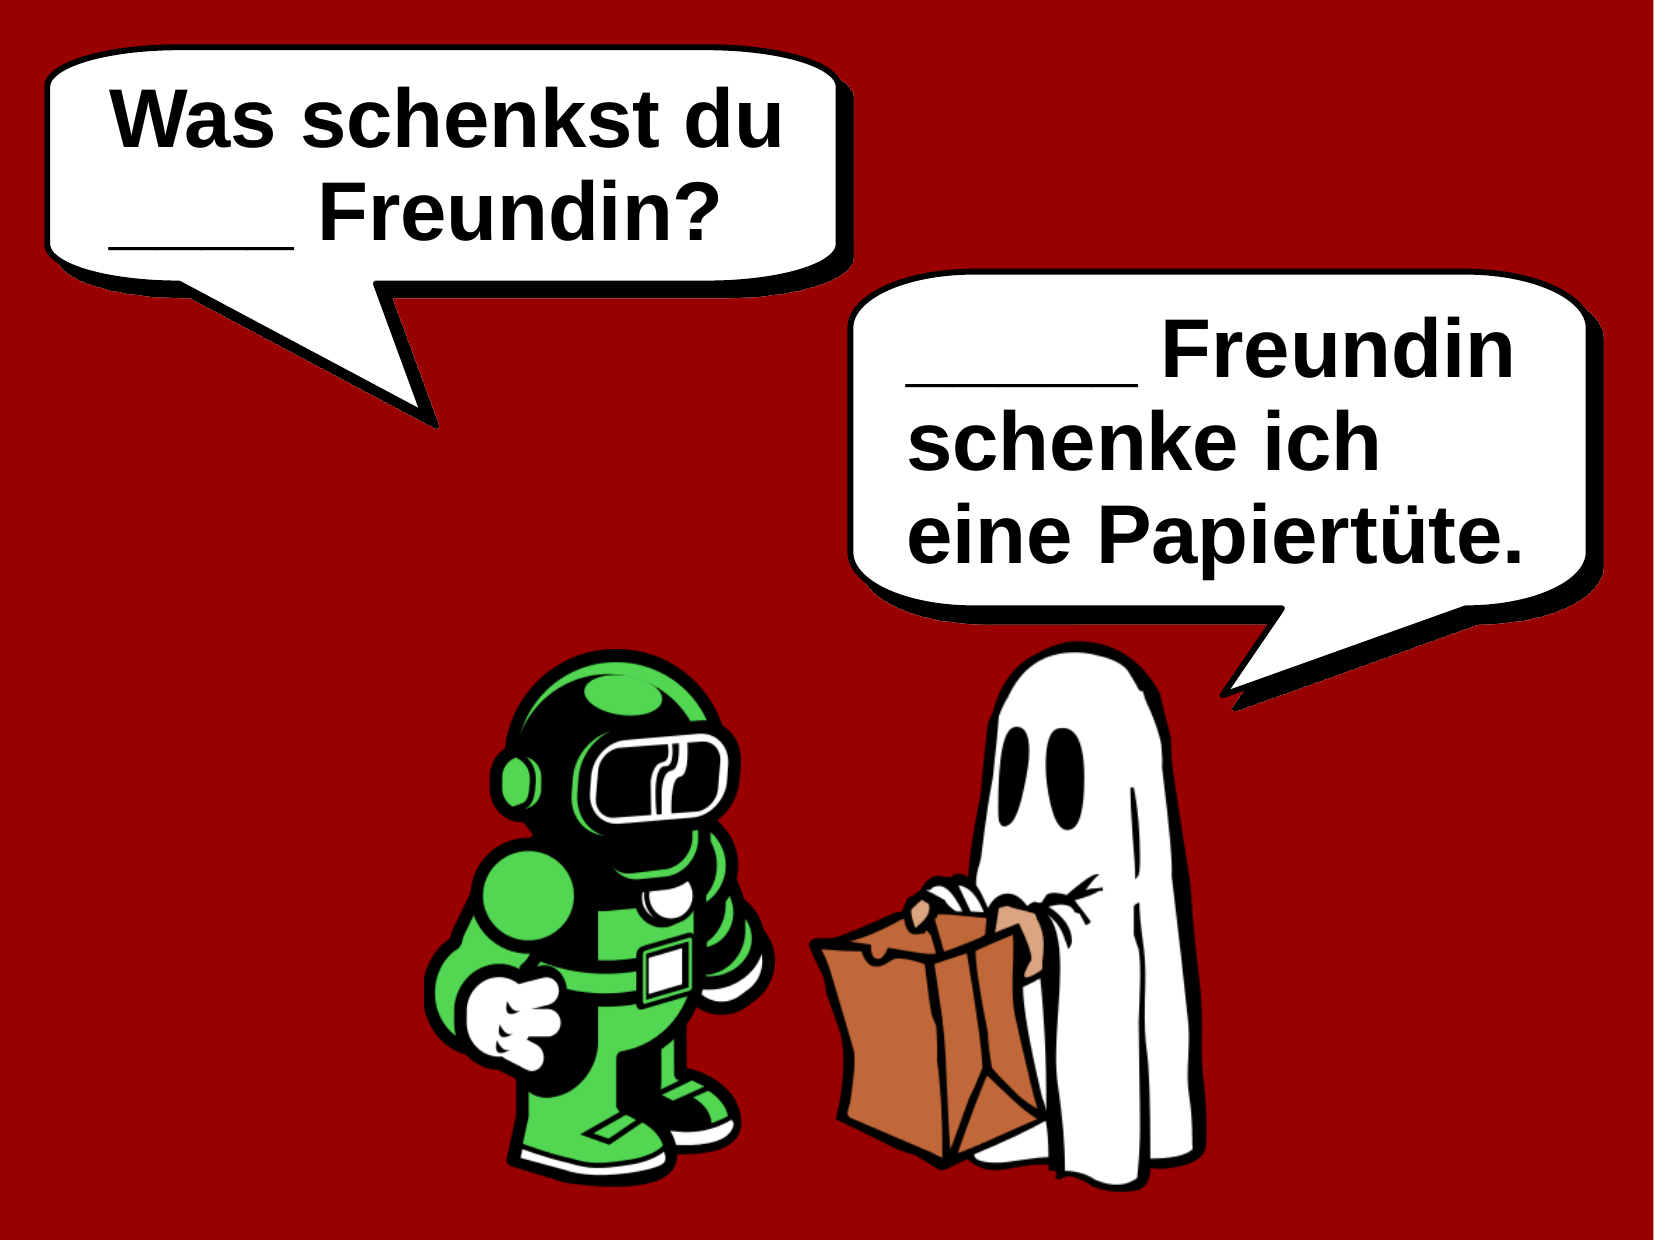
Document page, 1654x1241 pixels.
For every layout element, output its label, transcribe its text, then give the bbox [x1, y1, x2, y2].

text_box [850, 271, 1564, 696]
text_box _____ Freundin schenke ich eine Papiertüte. [891, 294, 1613, 590]
picture [804, 637, 1211, 1199]
text_box [47, 47, 815, 415]
text_box Was schenkst du ____ Freundin? [94, 64, 839, 267]
picture [424, 649, 775, 1187]
